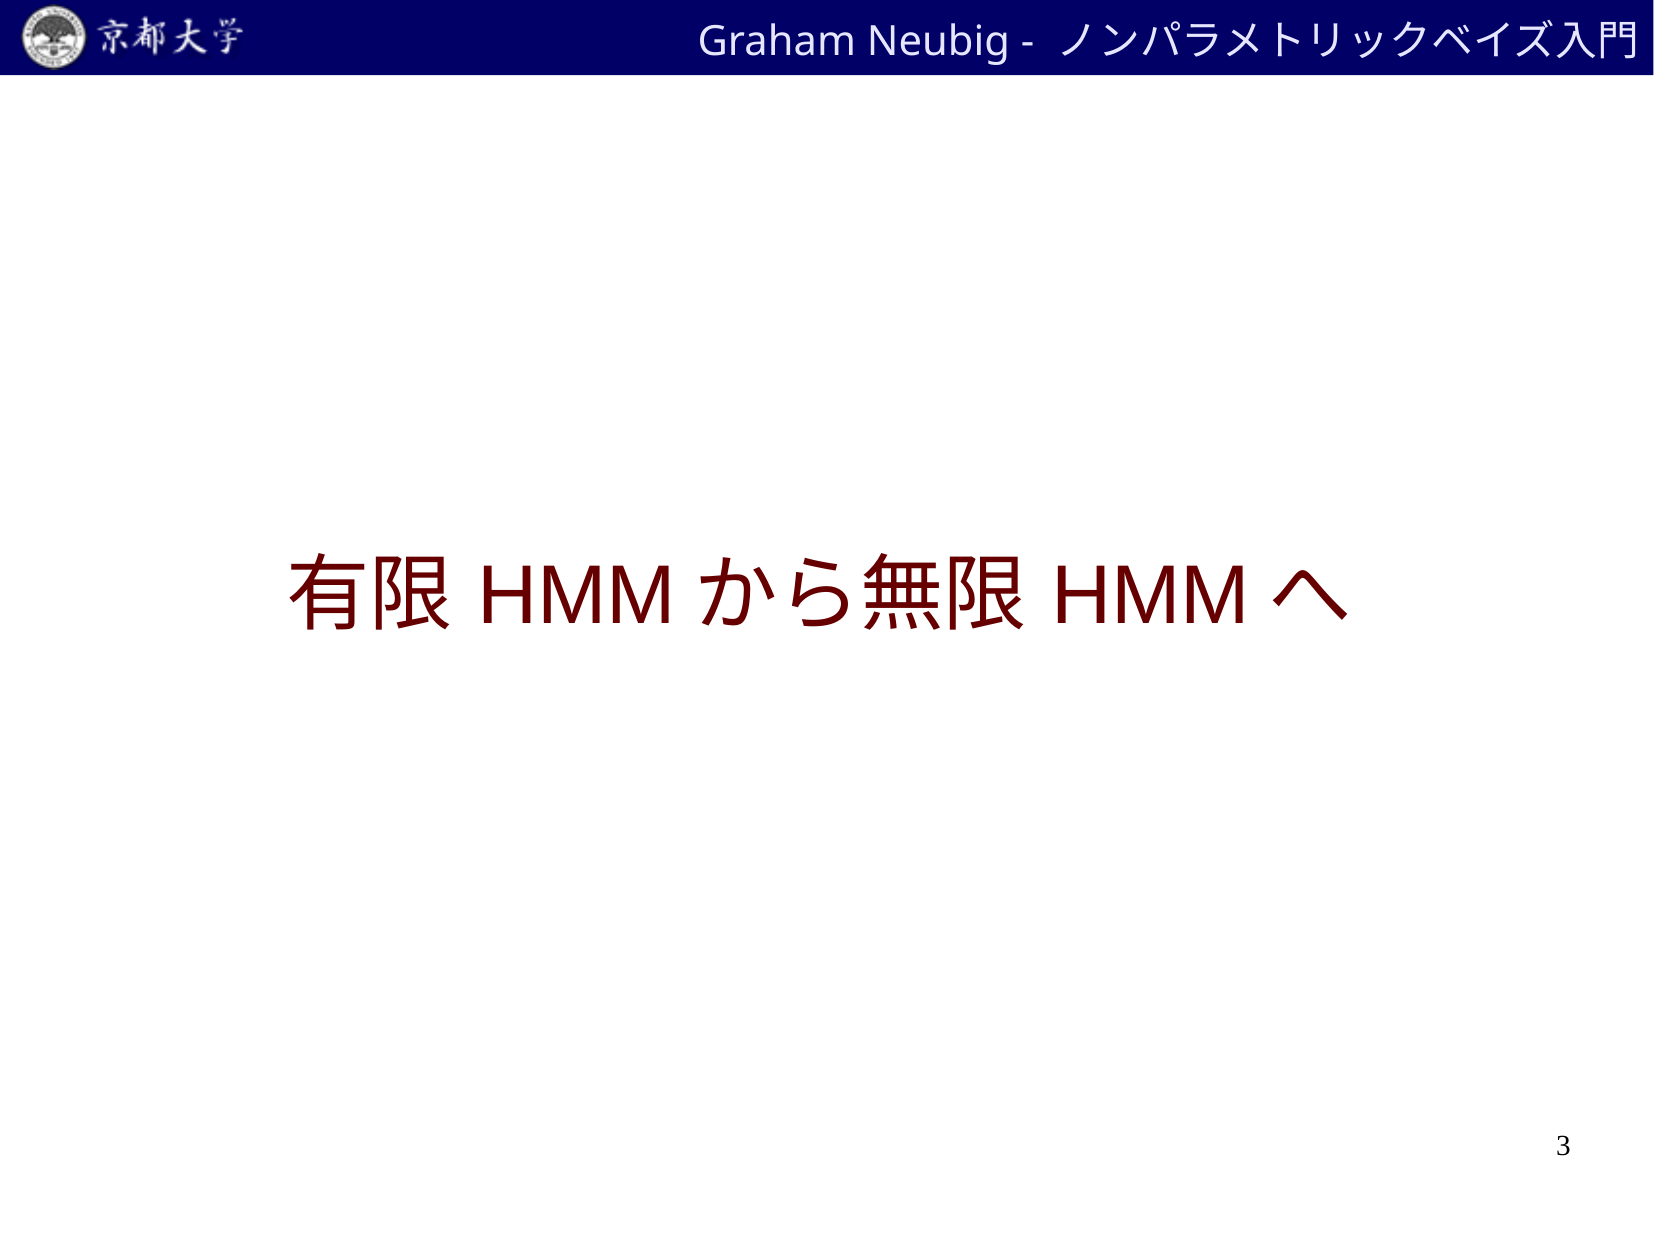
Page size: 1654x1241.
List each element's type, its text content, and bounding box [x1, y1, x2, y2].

picture [0, 0, 247, 70]
title 有限HMMから無限HMMへ [75, 498, 1564, 676]
